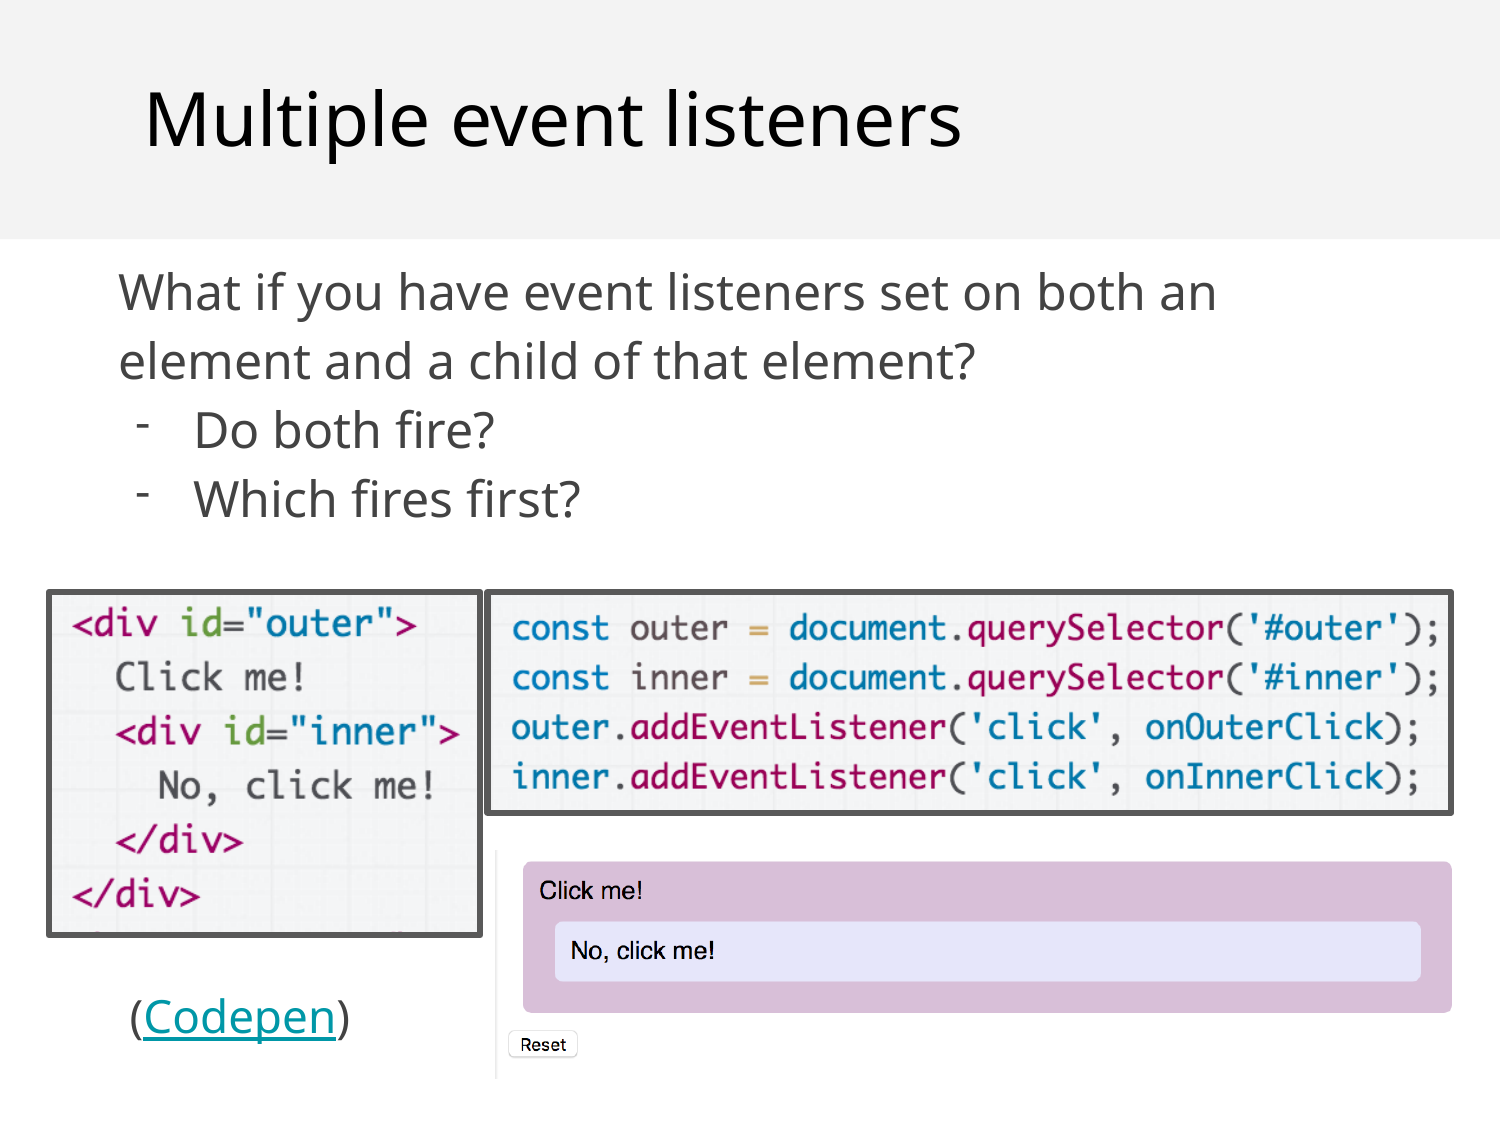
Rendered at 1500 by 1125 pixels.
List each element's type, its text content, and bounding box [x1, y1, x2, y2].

picture [52, 595, 477, 933]
list (Codepen) [111, 963, 369, 1089]
picture [490, 850, 1480, 1079]
picture [490, 595, 1448, 810]
title Multiple event listeners [128, 56, 1372, 183]
list What if you have event listeners set on both an element and a child of that element? Do both fire? Which fires first? [103, 236, 1347, 559]
